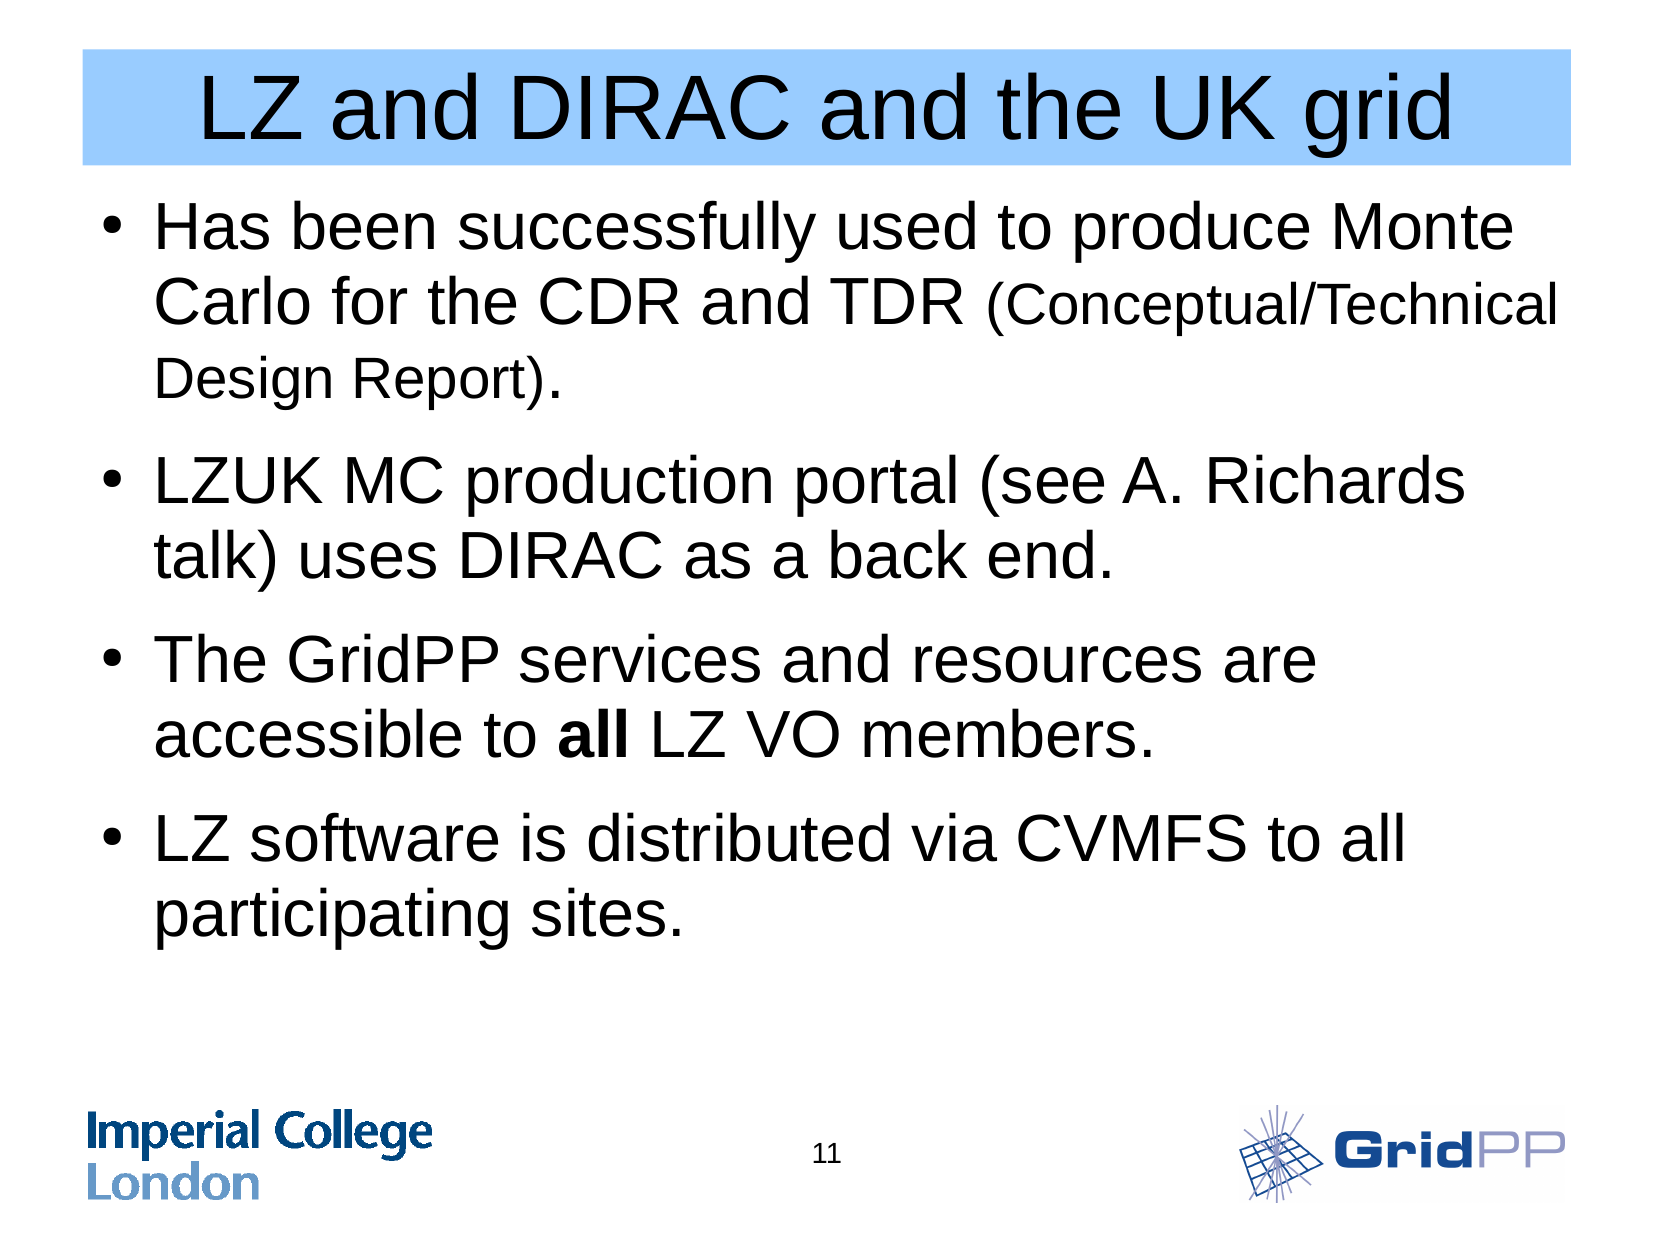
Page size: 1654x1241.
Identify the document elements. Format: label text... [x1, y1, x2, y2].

title LZ and DIRAC and the UK grid [82, 49, 1571, 166]
picture [1239, 1105, 1565, 1203]
picture [88, 1109, 432, 1200]
list Has been successfully used to produce Monte Carlo for the CDR and TDR (Conceptual/Technical Design Report). LZUK MC production portal (see A. Richards talk) uses DIRAC as a back end. The GridPP services and resources are accessible to all LZ VO members. LZ software is distributed via CVMFS to all participating sites. [82, 188, 1571, 1075]
